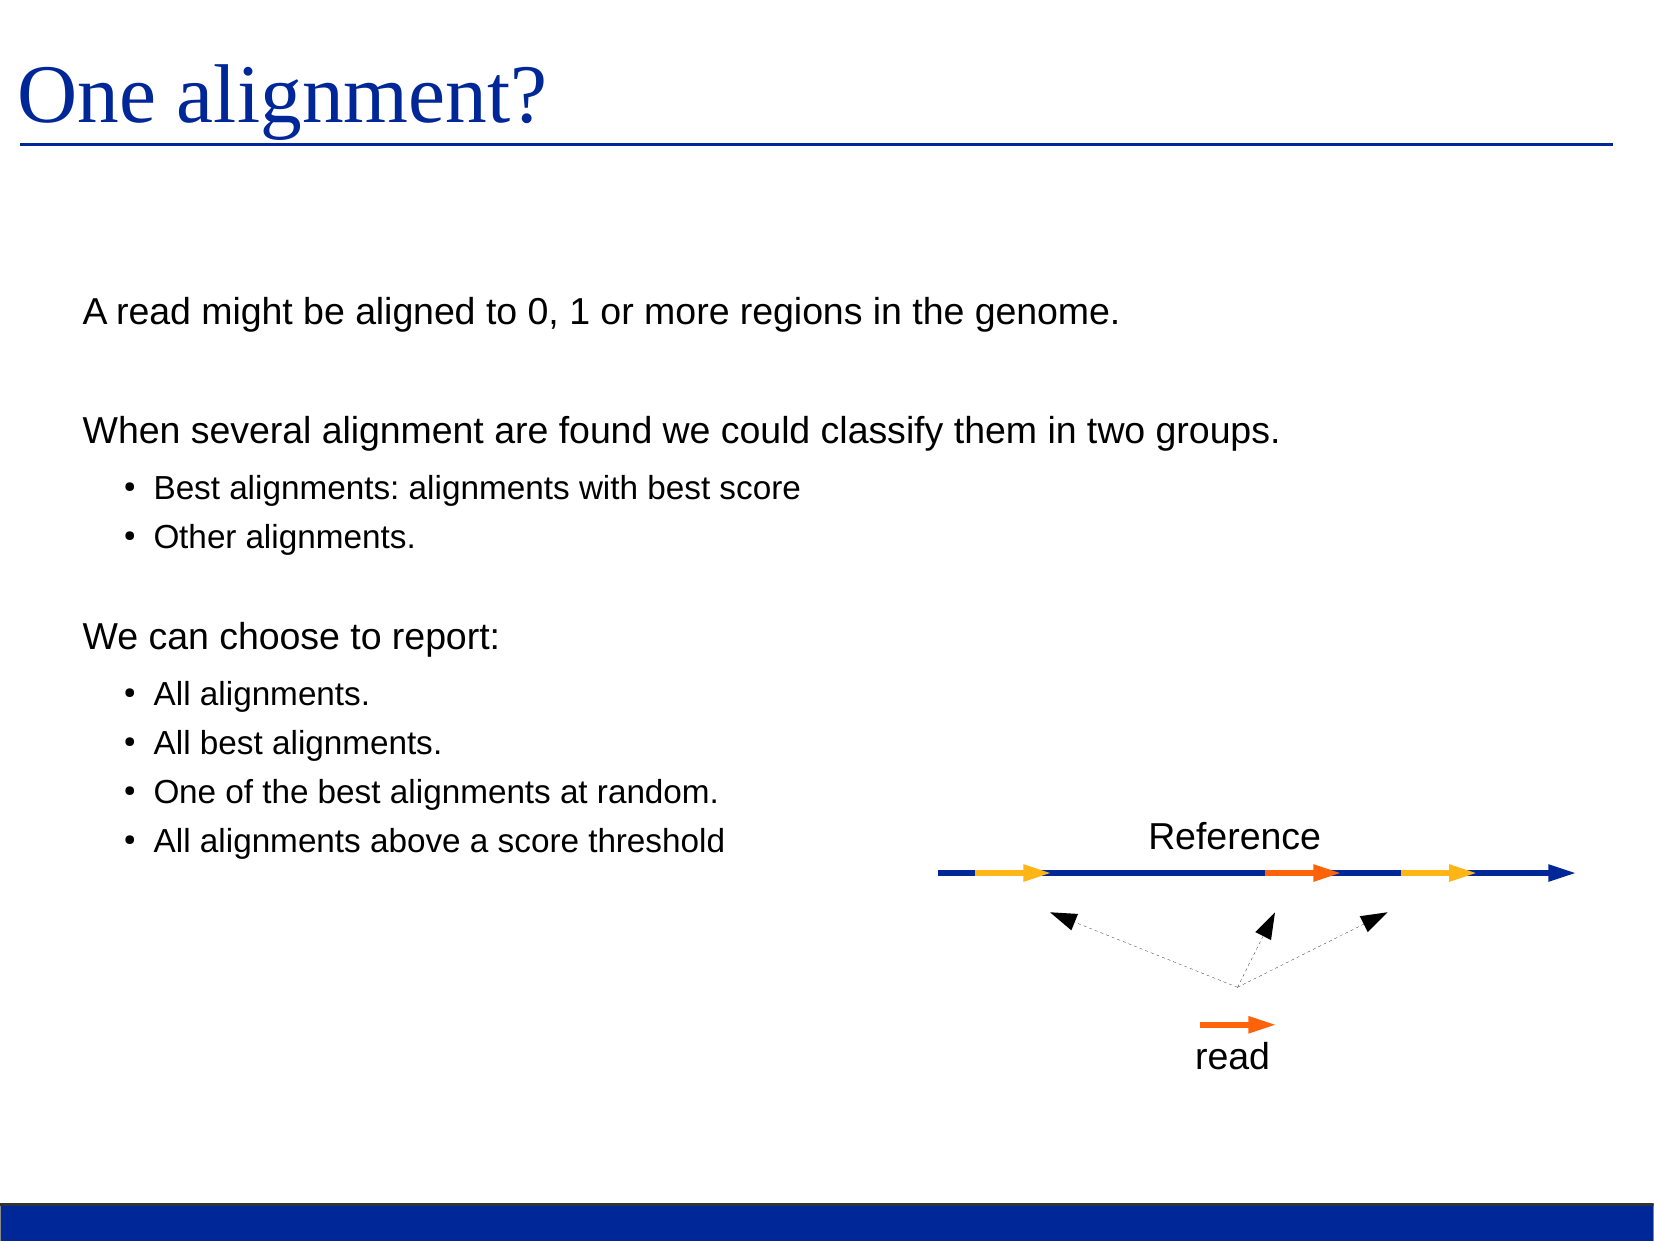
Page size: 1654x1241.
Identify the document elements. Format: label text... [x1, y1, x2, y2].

text_box read [1177, 1024, 1288, 1088]
list A read might be aligned to 0, 1 or more regions in the genome. When several alignment are found we could classify them in two groups. Best alignments: alignments with best score Other alignments. We can choose to report: All alignments. All best alignments. One of the best alignments at random. All alignments above a score threshold [82, 290, 1571, 1109]
title One alignment? [17, 0, 1589, 198]
text_box Reference [1130, 805, 1339, 869]
